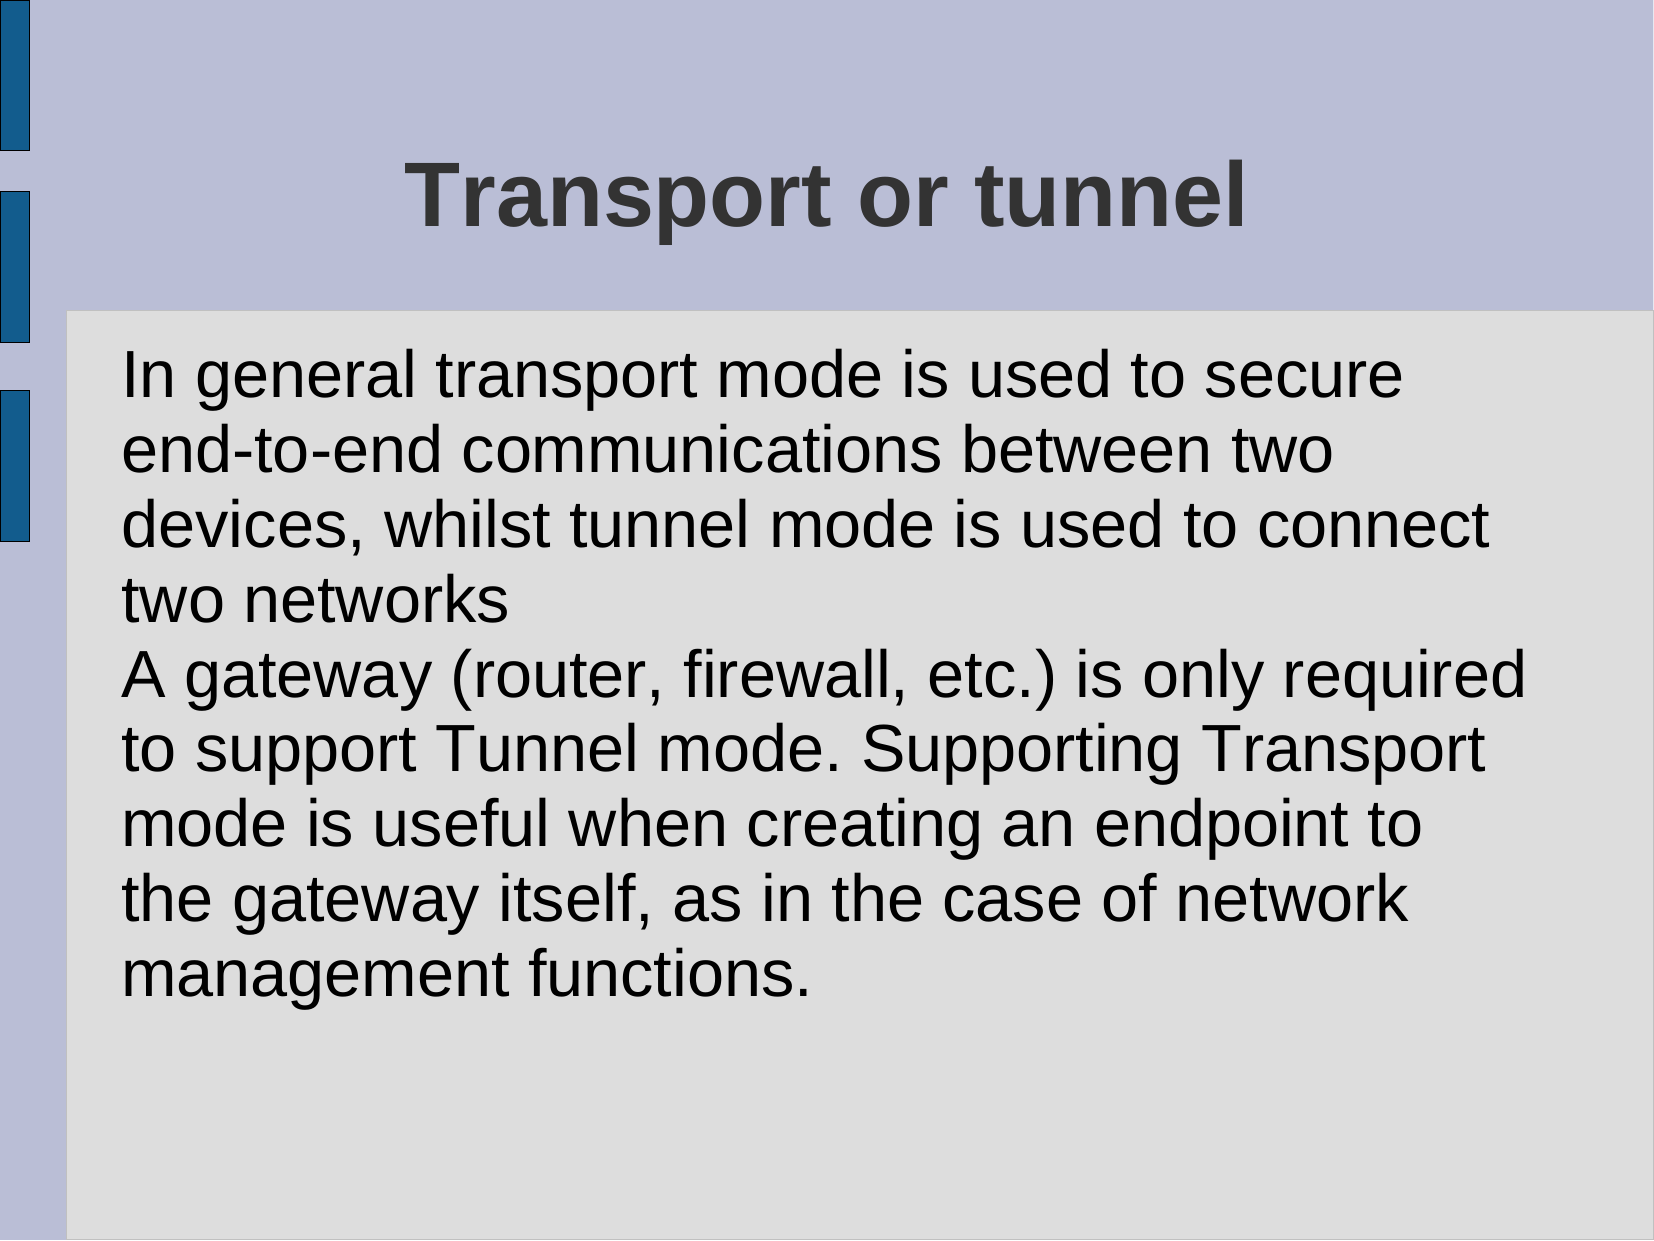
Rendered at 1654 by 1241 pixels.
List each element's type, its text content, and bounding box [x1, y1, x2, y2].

title Transport or tunnel [121, 91, 1534, 299]
list In general transport mode is used to secure end-to-end communications between two devices, whilst tunnel mode is used to connect two networks A gateway (router, firewall, etc.) is only required to support Tunnel mode. Supporting Transport mode is useful when creating an endpoint to the gateway itself, as in the case of network management functions. [121, 337, 1534, 1240]
